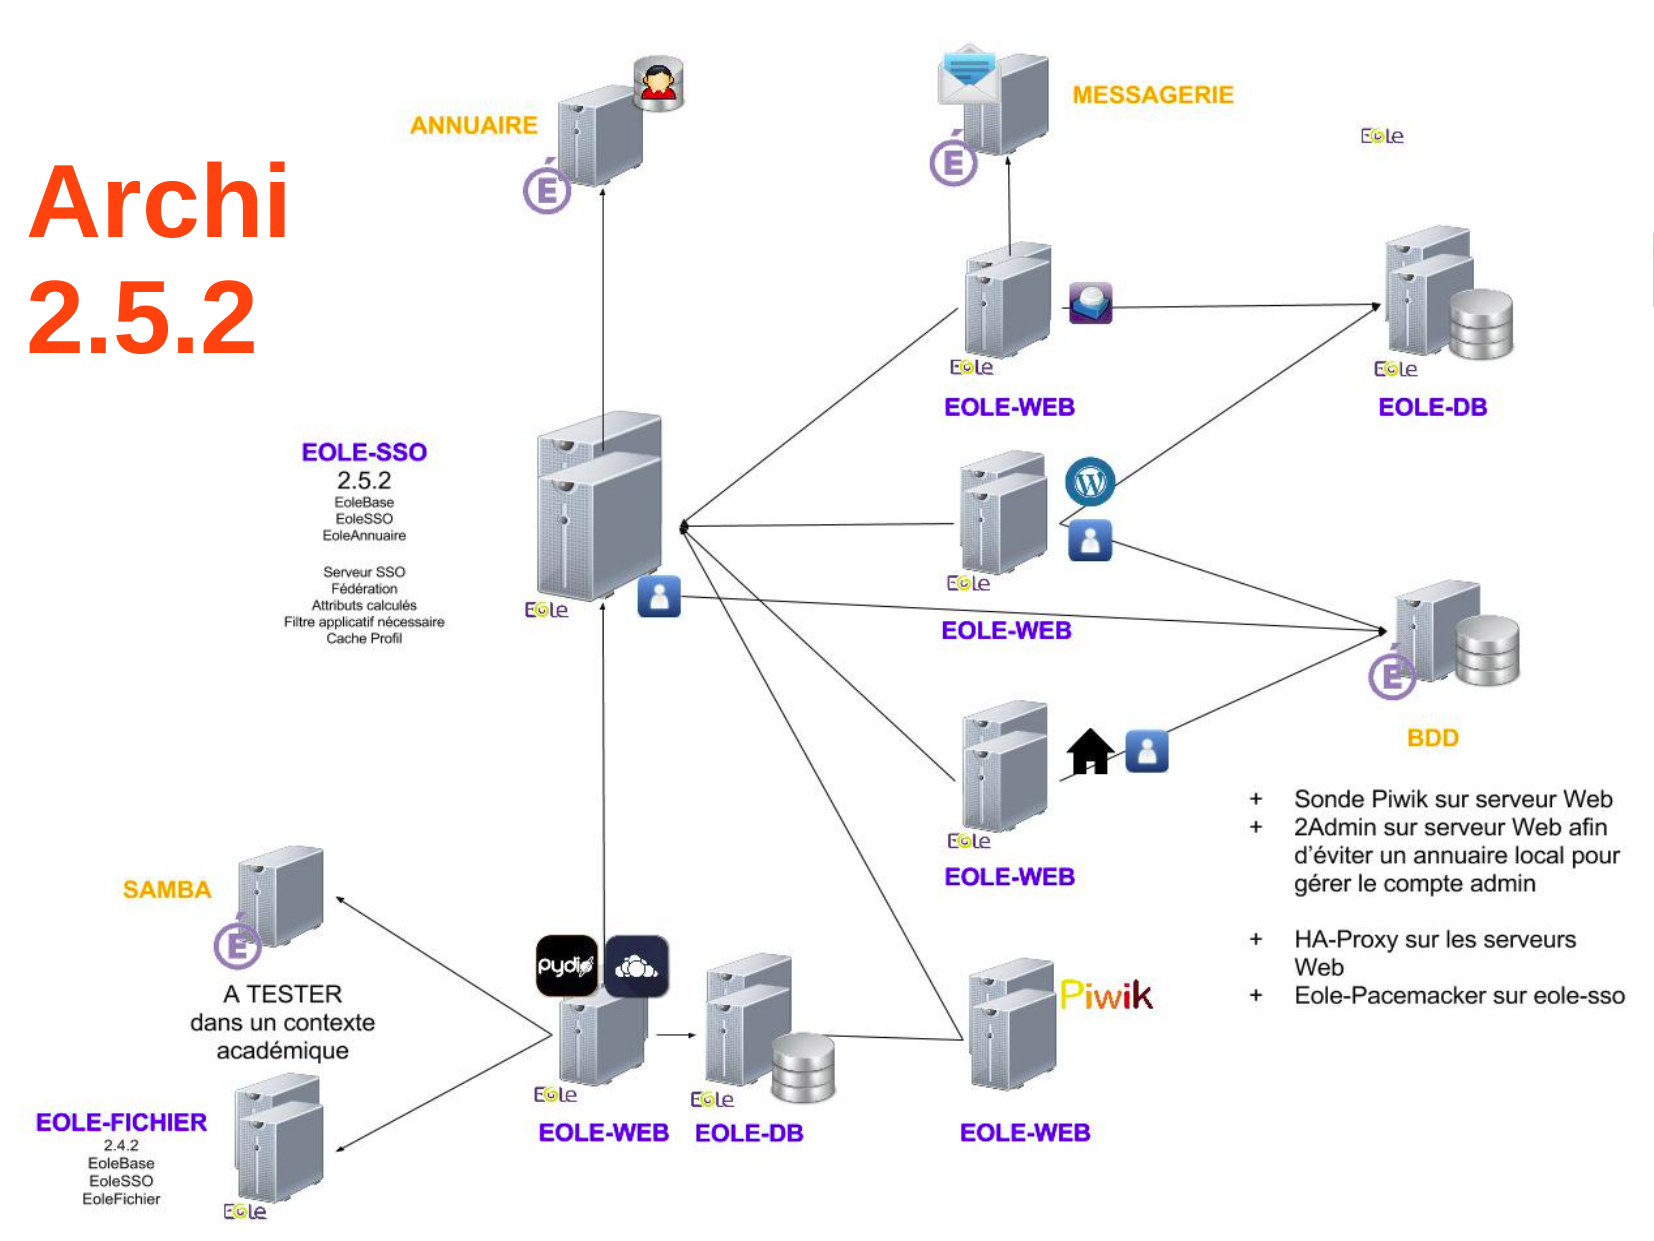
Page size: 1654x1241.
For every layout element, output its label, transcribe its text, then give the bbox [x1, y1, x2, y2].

text_box Archi 2.5.2 [11, 135, 674, 396]
picture [0, 0, 1654, 1241]
